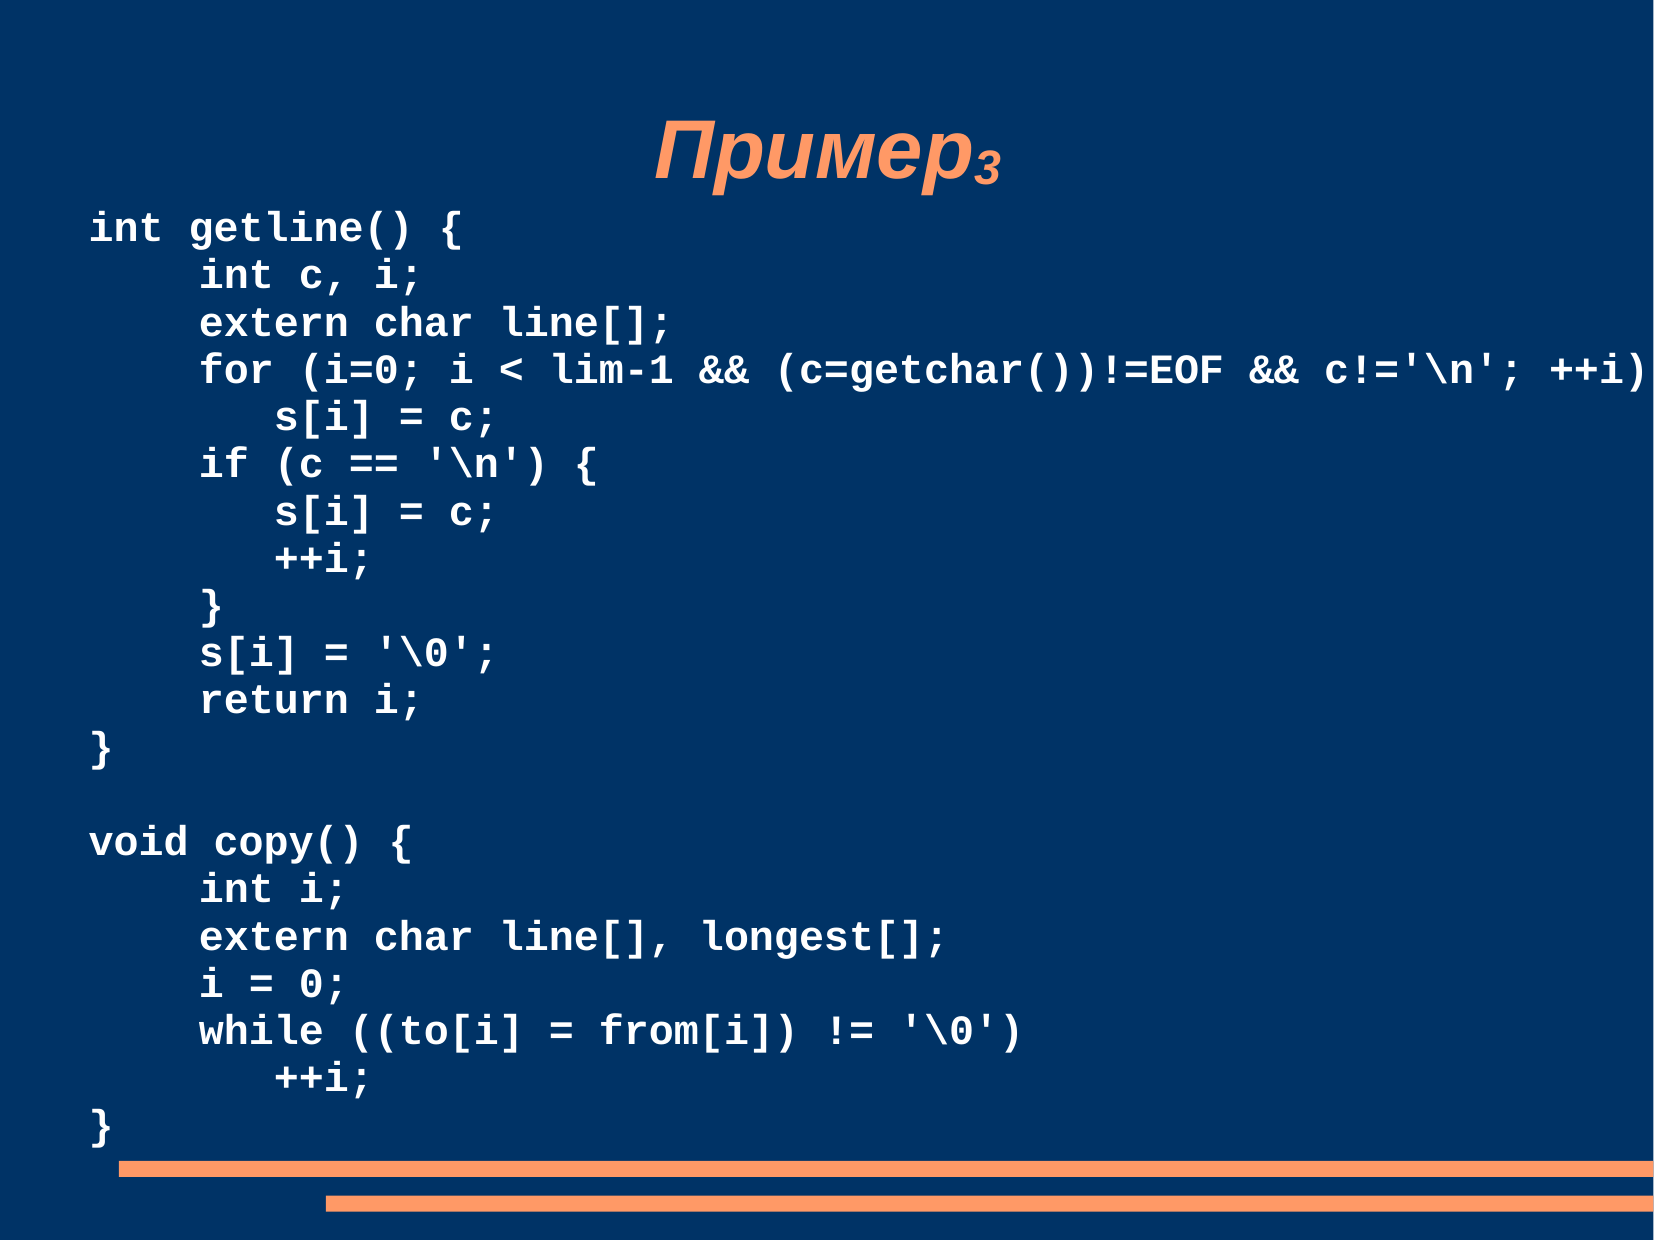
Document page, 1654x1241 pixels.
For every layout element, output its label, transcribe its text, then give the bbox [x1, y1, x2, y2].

title Пример3 [121, 46, 1534, 201]
subtitle int getline() { int c, i; extern char line[]; for (i=0; i < lim-1 && (c=getchar())!=EOF && c!='\n'; ++i) s[i] = c; if (c == '\n') { s[i] = c; ++i; } s[i] = '\0'; return i; } void copy() { int i; extern char line[], longest[]; i = 0; while ((to[i] = from[i]) != '\0') ++i; } [88, 201, 1654, 1157]
